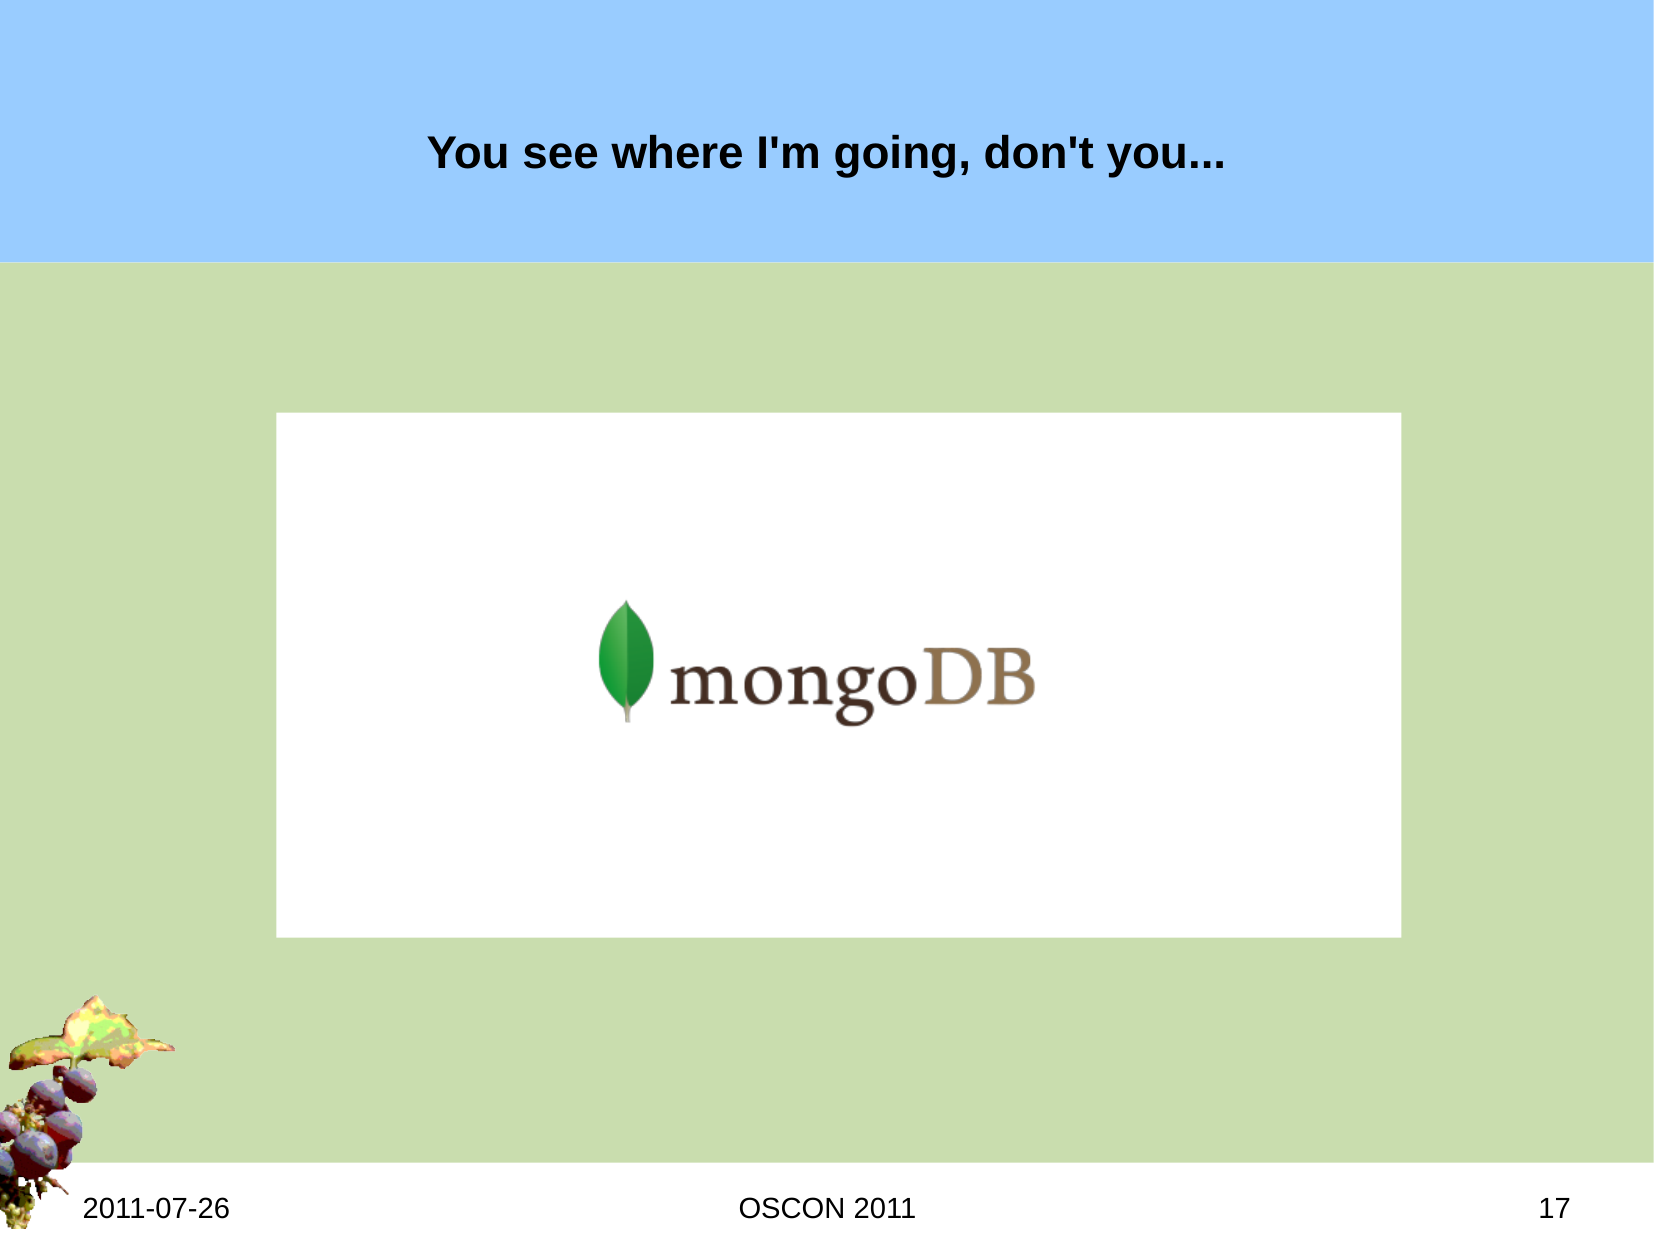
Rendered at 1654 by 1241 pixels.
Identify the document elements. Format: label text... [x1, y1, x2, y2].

title You see where I'm going, don't you... [82, 56, 1571, 250]
picture [0, 990, 188, 1229]
picture [582, 585, 1051, 742]
text_box [276, 412, 1402, 938]
